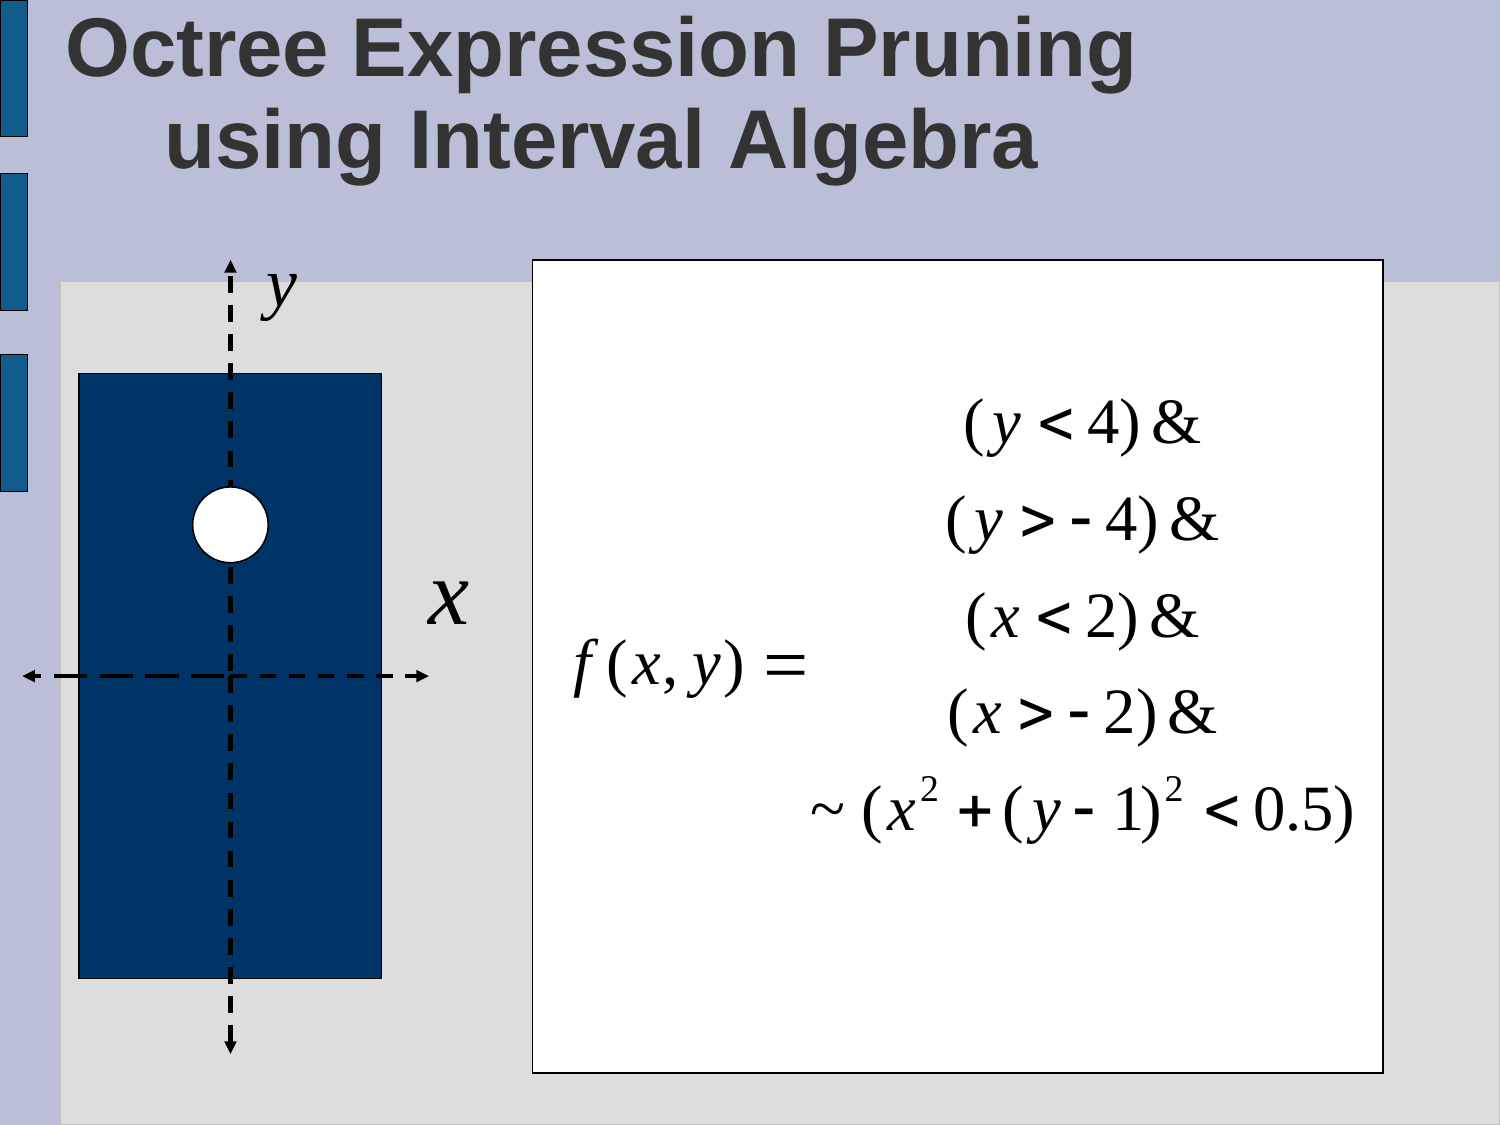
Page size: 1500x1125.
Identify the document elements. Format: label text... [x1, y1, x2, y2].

text_box [79, 373, 382, 979]
chart [249, 260, 313, 336]
text_box [532, 260, 1384, 1073]
chart [409, 562, 487, 648]
title Octree Expression Pruning using Interval Algebra [0, 0, 1204, 195]
chart [551, 383, 1365, 954]
